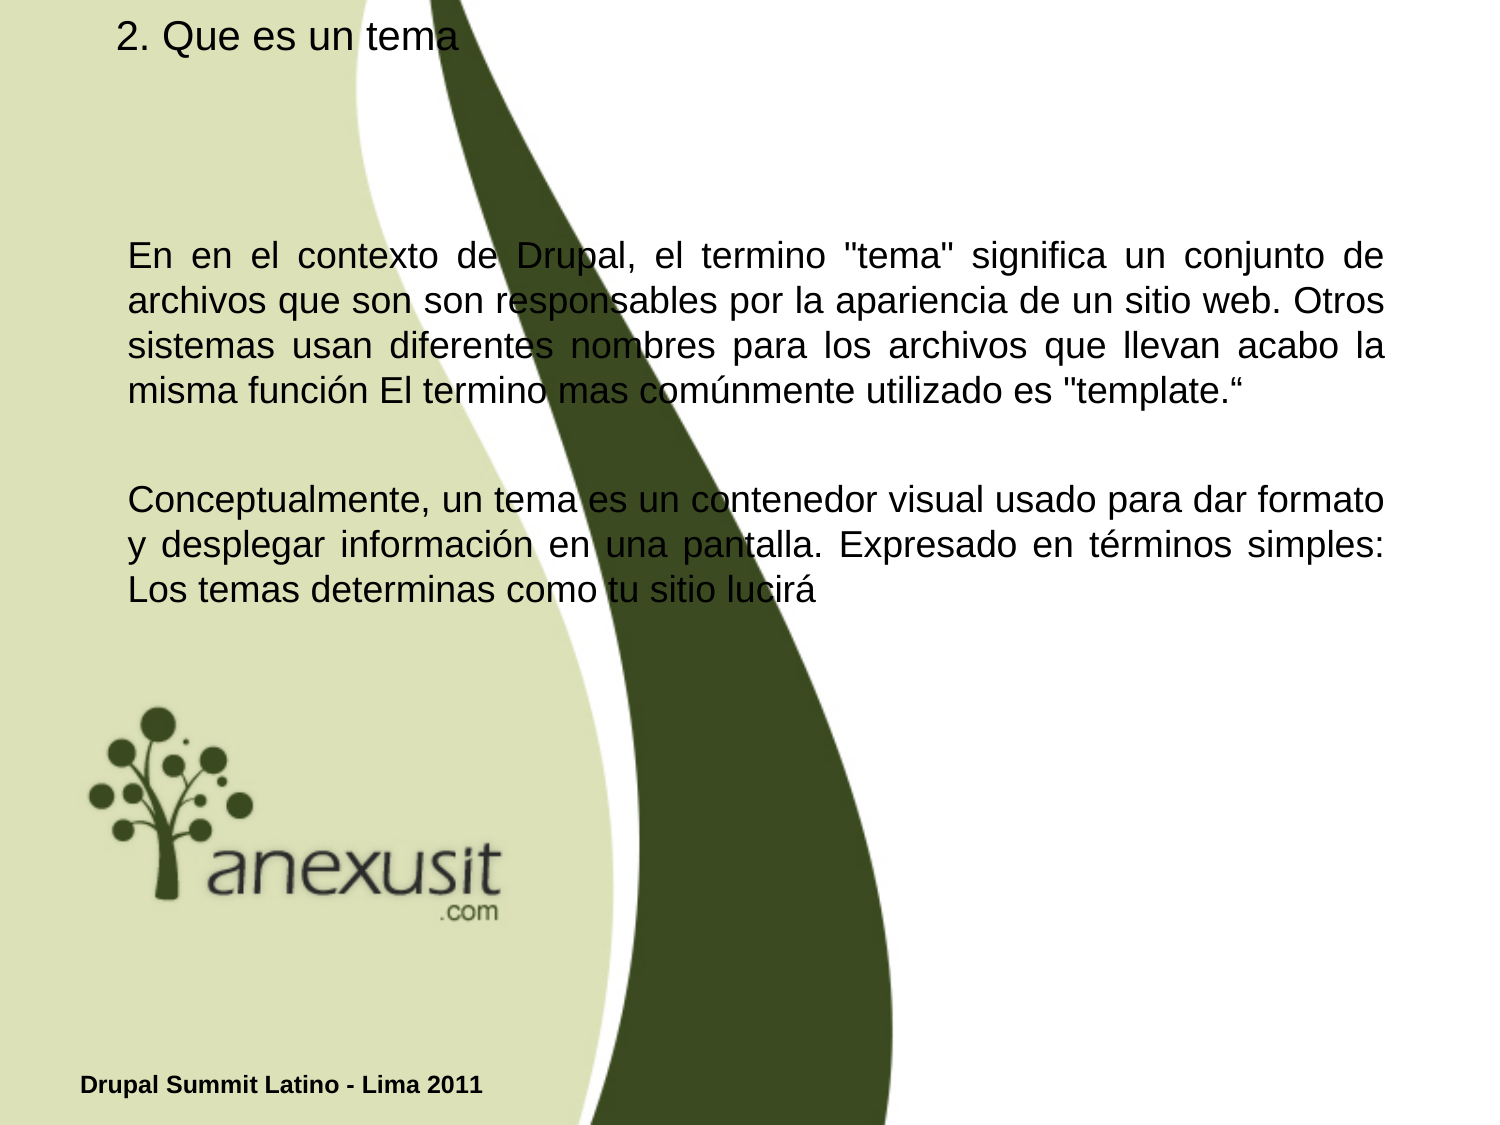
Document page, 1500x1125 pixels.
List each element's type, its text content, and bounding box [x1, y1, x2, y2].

picture [0, 0, 1500, 1125]
text_box En en el contexto de Drupal, el termino "tema" significa un conjunto de archivos que son son responsables por la apariencia de un sitio web. Otros sistemas usan diferentes nombres para los archivos que llevan acabo la misma función El termino mas comúnmente utilizado es "template.“ Conceptualmente, un tema es un contenedor visual usado para dar formato y desplegar información en una pantalla. Expresado en términos simples: Los temas determinas como tu sitio lucirá [112, 223, 1401, 899]
text_box Drupal Summit Latino - Lima 2011 [65, 1060, 1066, 1106]
text_box 2. Que es un tema [100, 0, 827, 119]
